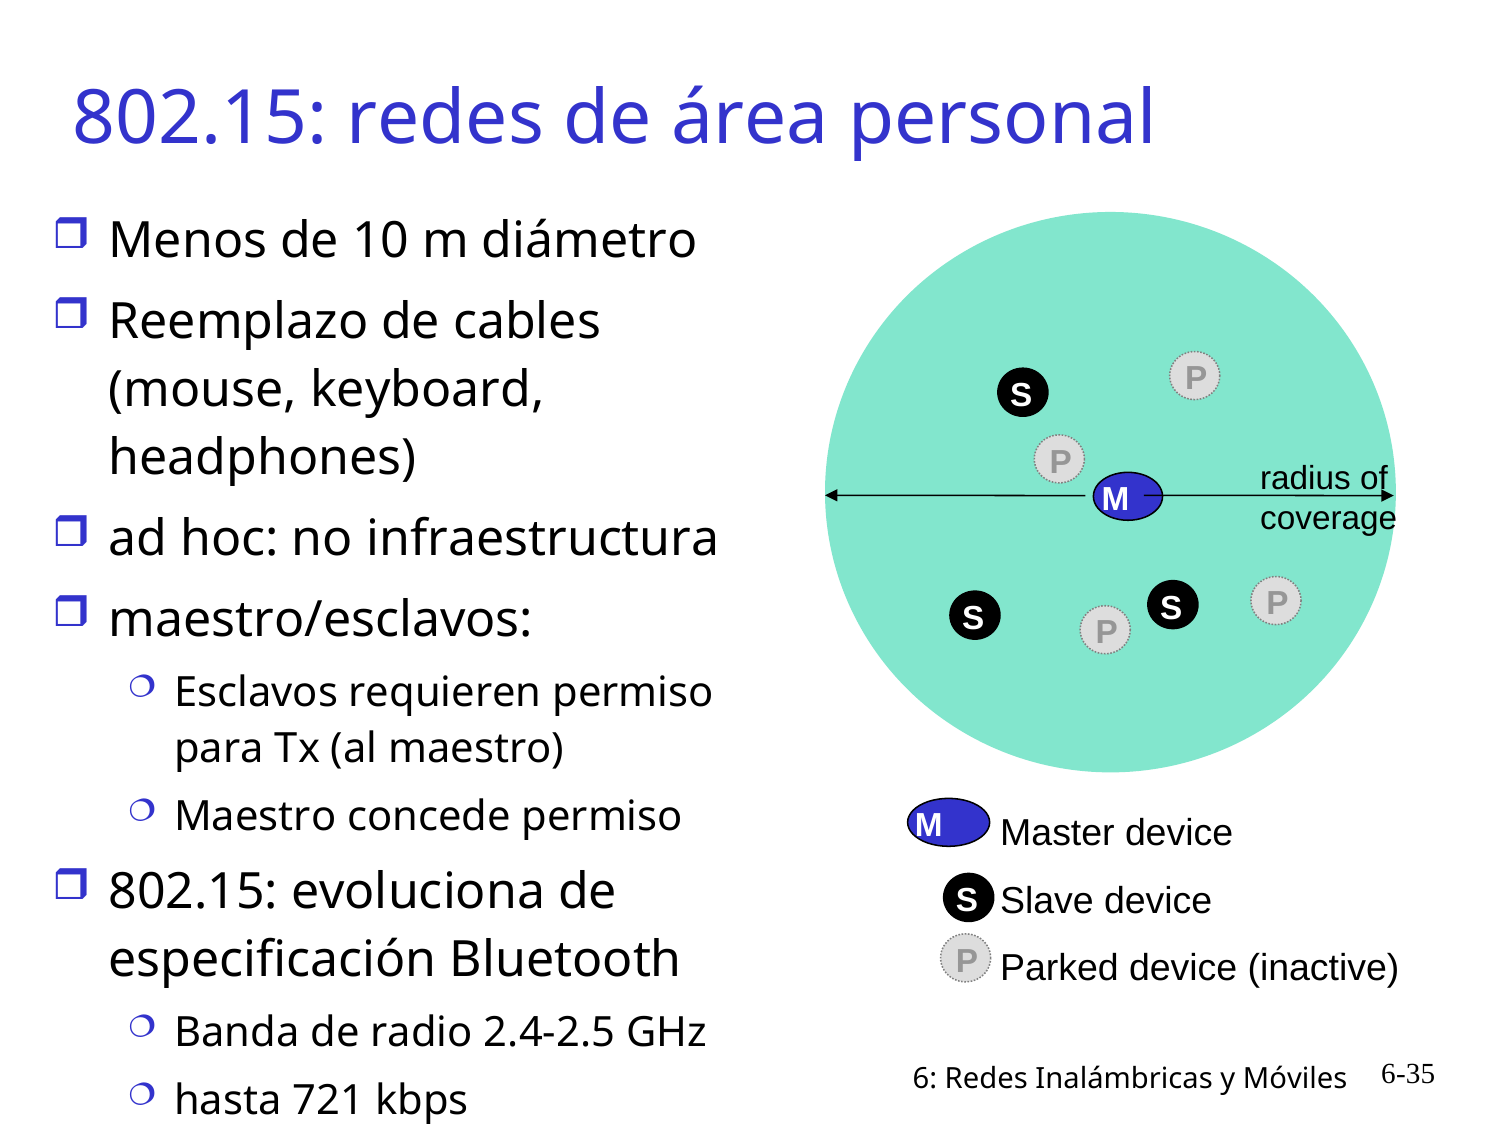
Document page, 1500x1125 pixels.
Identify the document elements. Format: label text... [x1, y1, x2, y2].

text_box [825, 211, 1393, 494]
text_box S [941, 870, 985, 927]
text_box S [1145, 578, 1196, 634]
text_box P [1080, 603, 1131, 659]
text_box M [1086, 469, 1156, 526]
text_box 802.15: redes de área personal [57, 45, 1333, 183]
text_box P [941, 931, 991, 987]
text_box Master device Slave device Parked device (inactive) [985, 777, 1415, 996]
text_box S [947, 588, 998, 644]
text_box P [1170, 348, 1221, 405]
text_box M [899, 795, 982, 852]
text_box S [995, 365, 1046, 421]
text_box [825, 496, 1391, 773]
text_box radius of coverage [1245, 448, 1413, 545]
text_box P [1251, 573, 1302, 630]
text_box P [1034, 432, 1085, 488]
list Menos de 10 m diámetro Reemplazo de cables (mouse, keyboard, headphones) ad hoc: no infraestructura maestro/esclavos: Esclavos requieren permiso para Tx (al maestro) Maestro concede permiso 802.15: evoluciona de especificación Bluetooth Banda de radio 2.4-2.5 GHz hasta 721 kbps [37, 196, 811, 1102]
